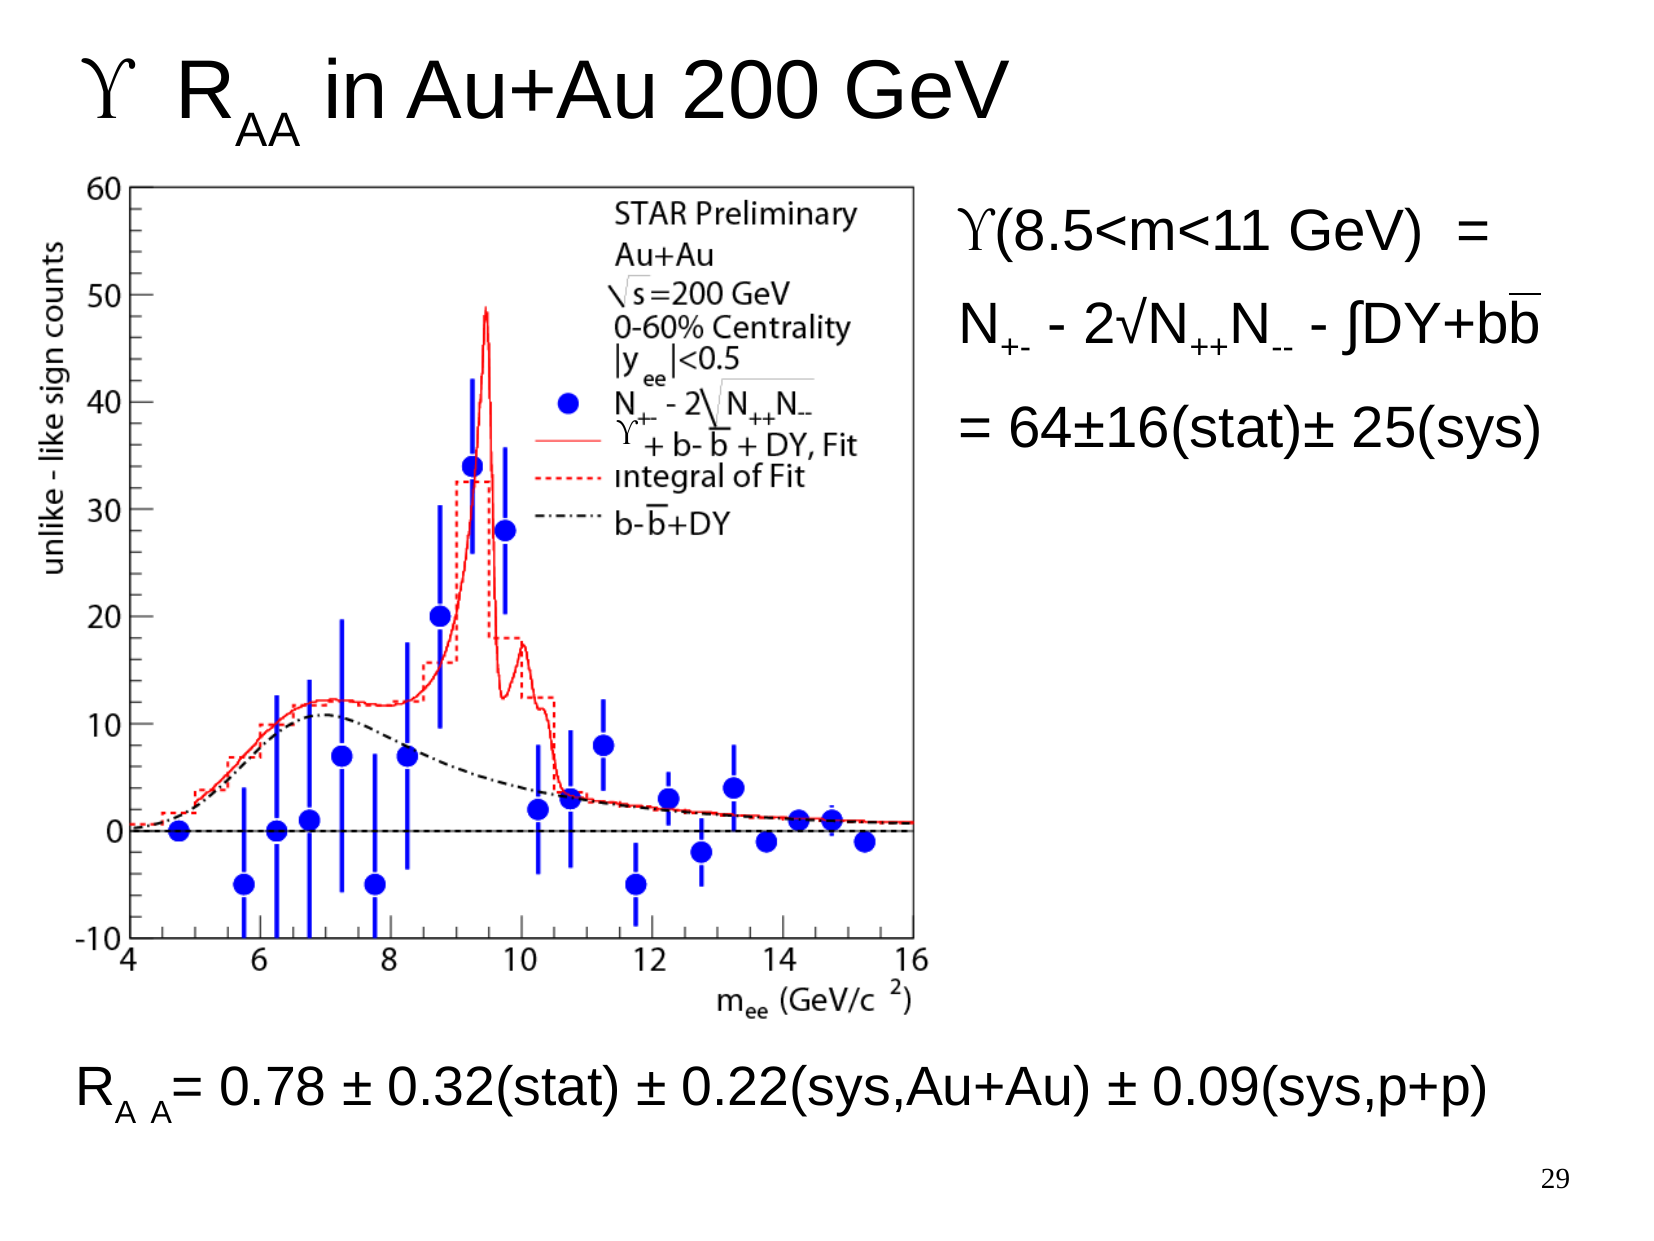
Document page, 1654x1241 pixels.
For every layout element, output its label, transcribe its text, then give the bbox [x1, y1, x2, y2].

text_box RA A= 0.78 ± 0.32(stat) ± 0.22(sys,Au+Au) ± 0.09(sys,p+p) [75, 1050, 1618, 1130]
text_box (8.5<m<11 GeV) = N+- - 2√N++N-- - ∫DY+bb = 64±16(stat)± 25(sys) [943, 184, 1619, 467]
picture [32, 94, 1013, 1033]
title  RAA in Au+Au 200 GeV [82, 38, 1571, 161]
text_box  [613, 414, 632, 470]
